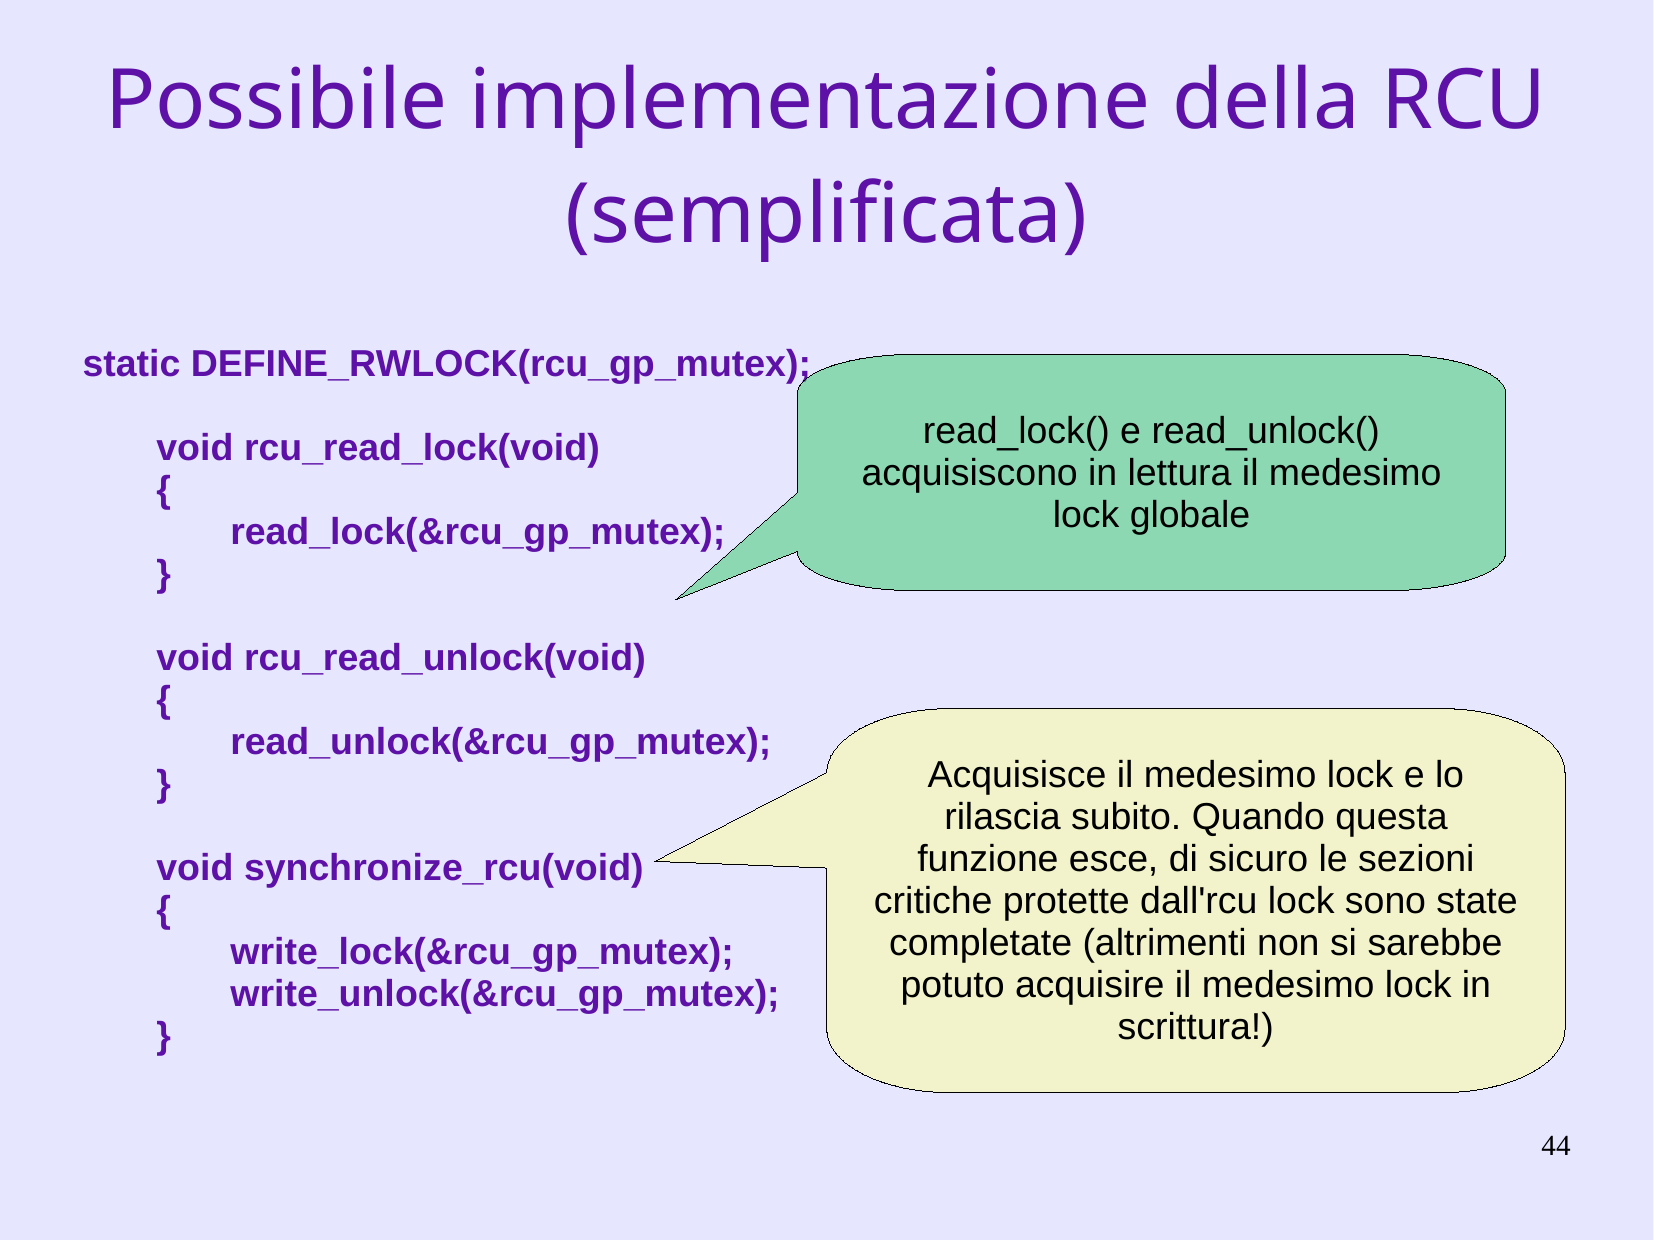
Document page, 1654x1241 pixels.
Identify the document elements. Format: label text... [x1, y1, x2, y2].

subtitle static DEFINE_RWLOCK(rcu_gp_mutex); void rcu_read_lock(void) { read_lock(&rcu_gp_mutex); } void rcu_read_unlock(void) { read_unlock(&rcu_gp_mutex); } void synchronize_rcu(void) { write_lock(&rcu_gp_mutex); write_unlock(&rcu_gp_mutex); } [82, 297, 1571, 1102]
text_box read_lock() e read_unlock() acquisiscono in lettura il medesimo lock globale [675, 354, 1506, 600]
title Possibile implementazione della RCU (semplificata) [82, 35, 1571, 271]
text_box Acquisisce il medesimo lock e lo rilascia subito. Quando questa funzione esce, di sicuro le sezioni critiche protette dall'rcu lock sono state completate (altrimenti non si sarebbe potuto acquisire il medesimo lock in scrittura!) [654, 708, 1566, 1093]
